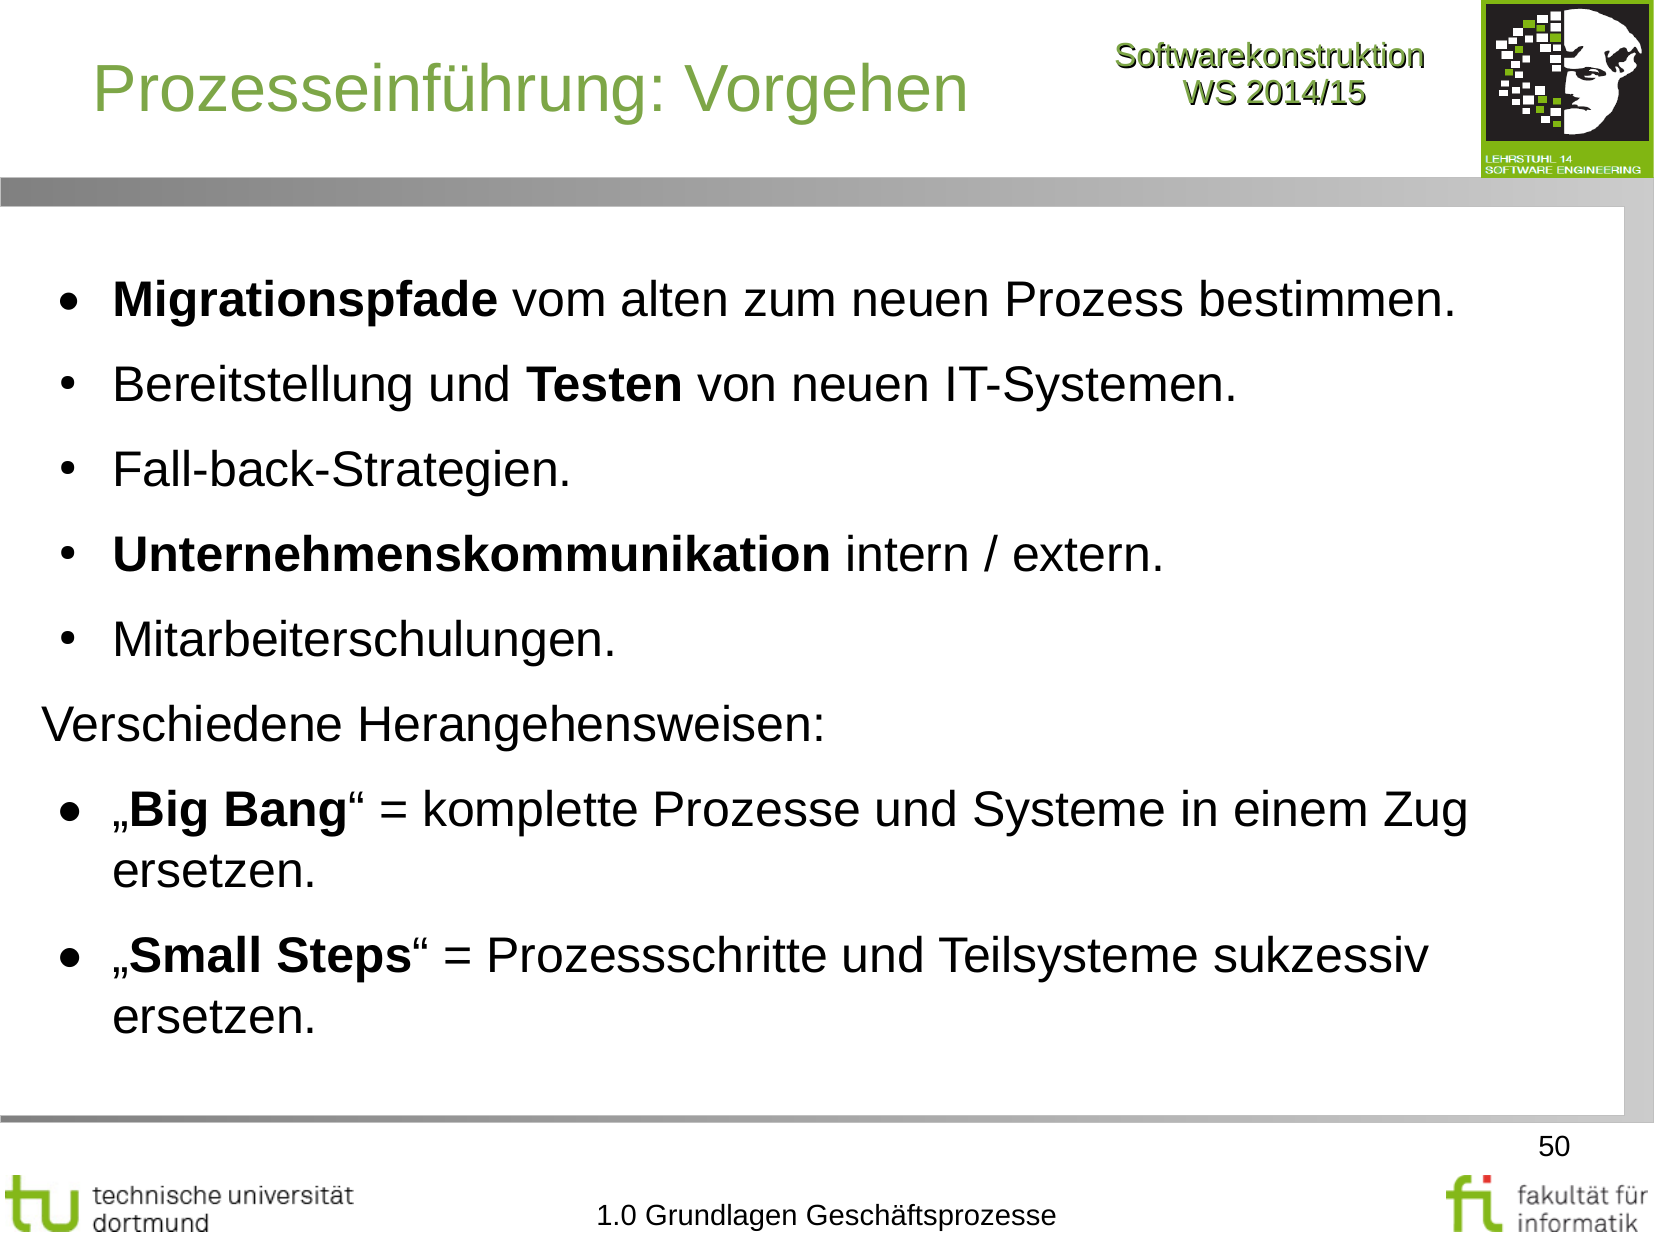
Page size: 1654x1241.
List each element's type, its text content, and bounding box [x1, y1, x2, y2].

picture [1446, 1175, 1648, 1232]
title Prozesseinführung: Vorgehen [0, 7, 1063, 170]
list Migrationspfade vom alten zum neuen Prozess bestimmen. Bereitstellung und Testen von neuen IT-Systemen. Fall-back-Strategien. Unternehmenskommunikation intern / extern. Mitarbeiterschulungen. Verschiedene Herangehensweisen: „Big Bang“ = komplette Prozesse und Systeme in einem Zug ersetzen. „Small Steps“ = Prozessschritte und Teilsysteme sukzessiv ersetzen. [41, 265, 1636, 1078]
picture [1481, 0, 1654, 178]
picture [5, 1175, 354, 1232]
